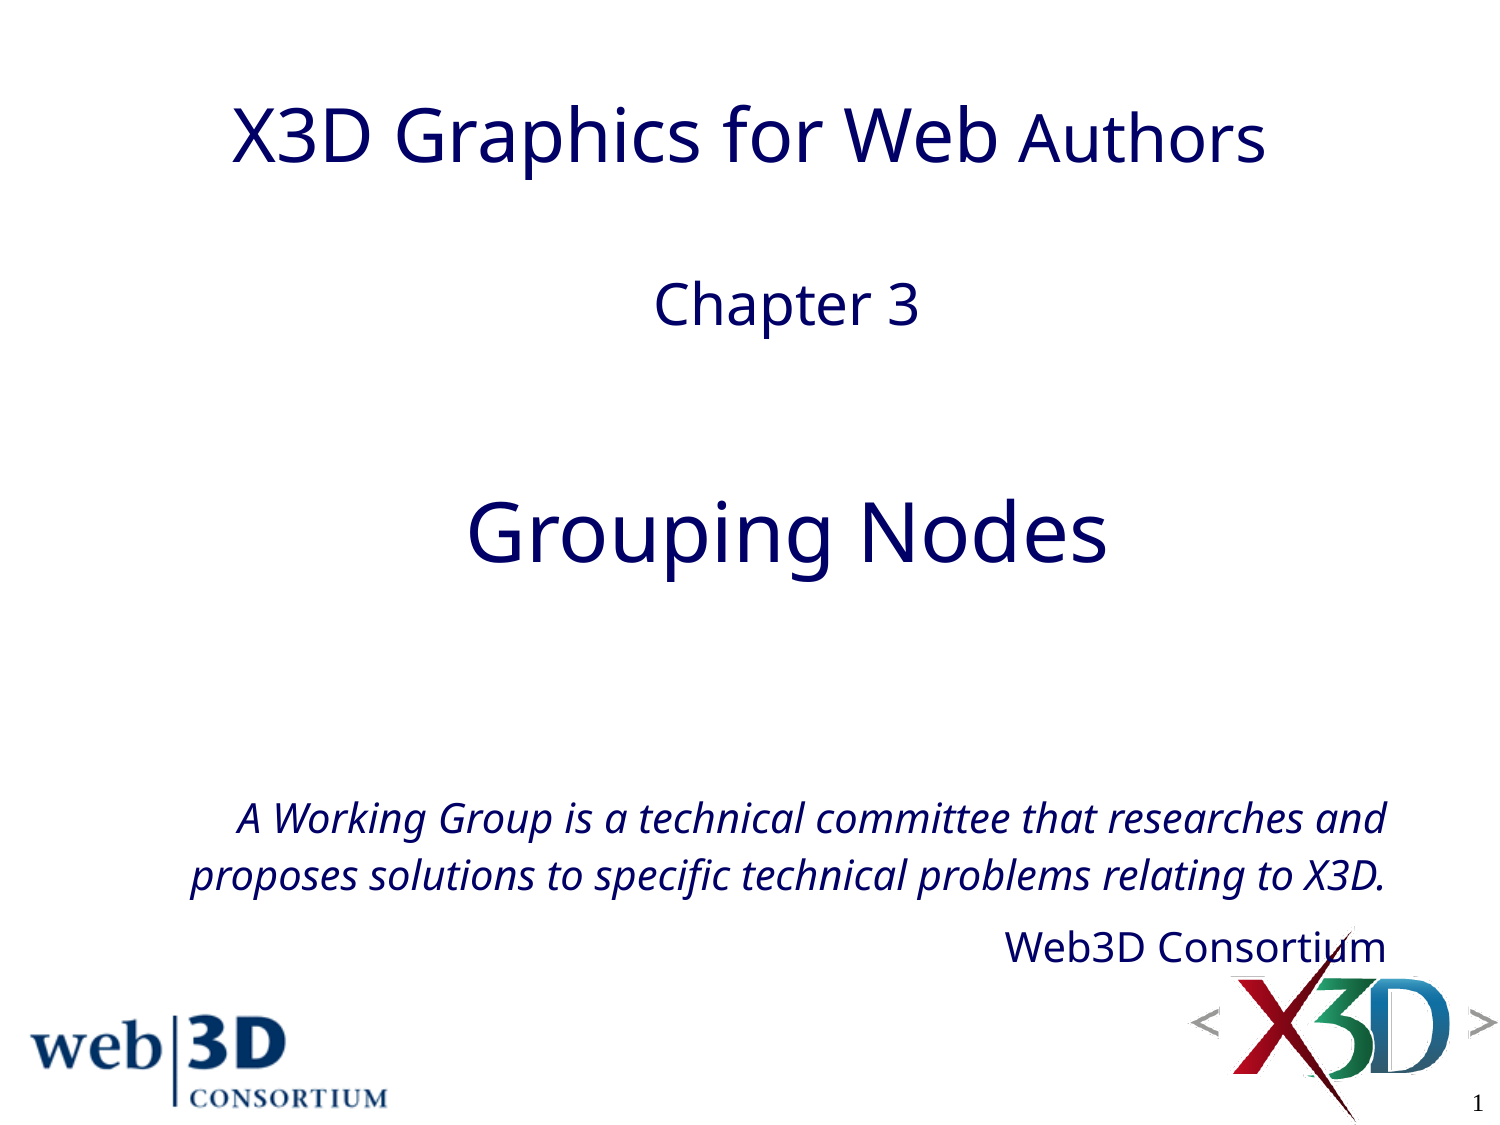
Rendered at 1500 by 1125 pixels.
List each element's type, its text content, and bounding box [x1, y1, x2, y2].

picture [12, 998, 413, 1118]
subtitle Chapter 3 Grouping Nodes A Working Group is a technical committee that researches and proposes solutions to specific technical problems relating to X3D. Web3D Consortium [112, 237, 1388, 1001]
title X3D Graphics for Web Authors [112, 29, 1388, 233]
picture [1187, 926, 1500, 1125]
